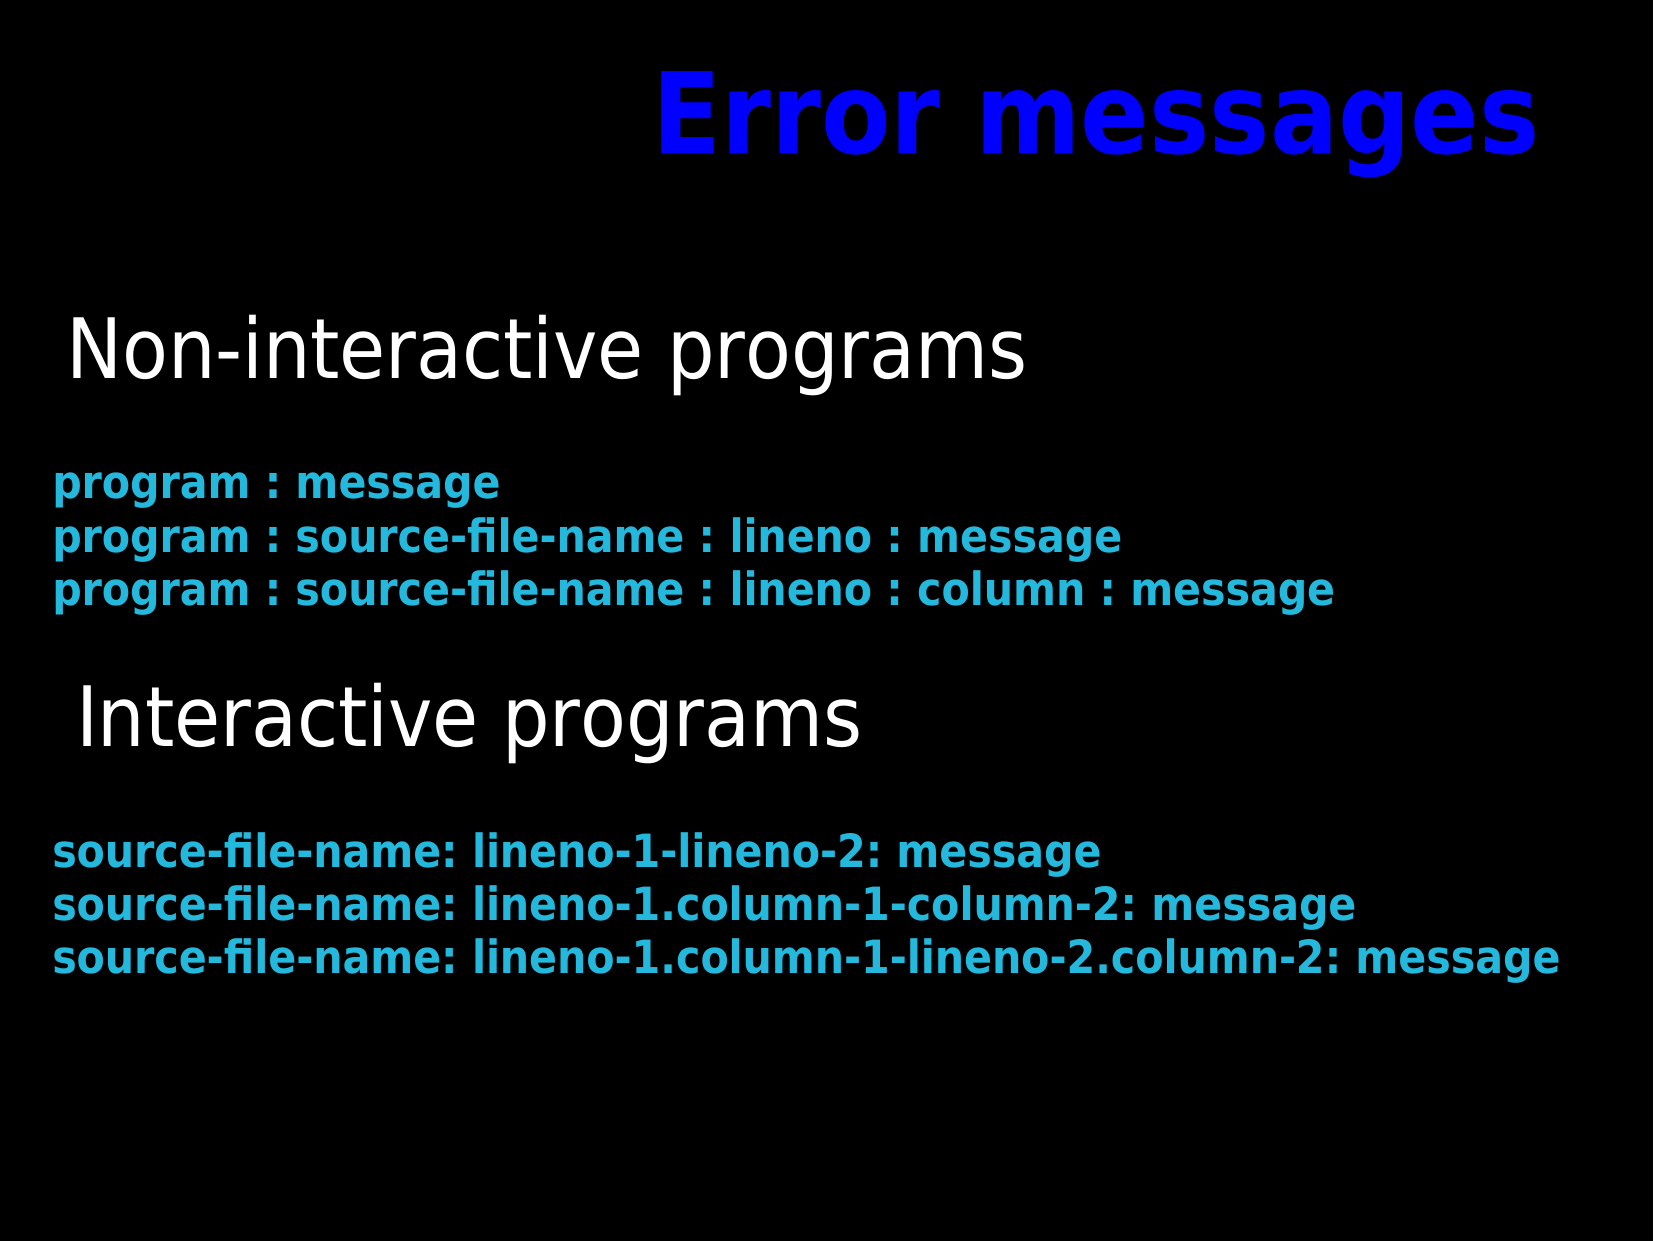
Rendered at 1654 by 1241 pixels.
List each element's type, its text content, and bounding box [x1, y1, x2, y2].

text_box Non-interactive programs program : message program : source-file-name : lineno : message program : source-file-name : lineno : column : message Interactive programs source-file-name: lineno-1-lineno-2: message source-file-name: lineno-1.column-1-column-2: message source-file-name: lineno-1.column-1-lineno-2.column-2: message [37, 293, 1613, 1051]
text_box Error messages [637, 41, 1613, 188]
